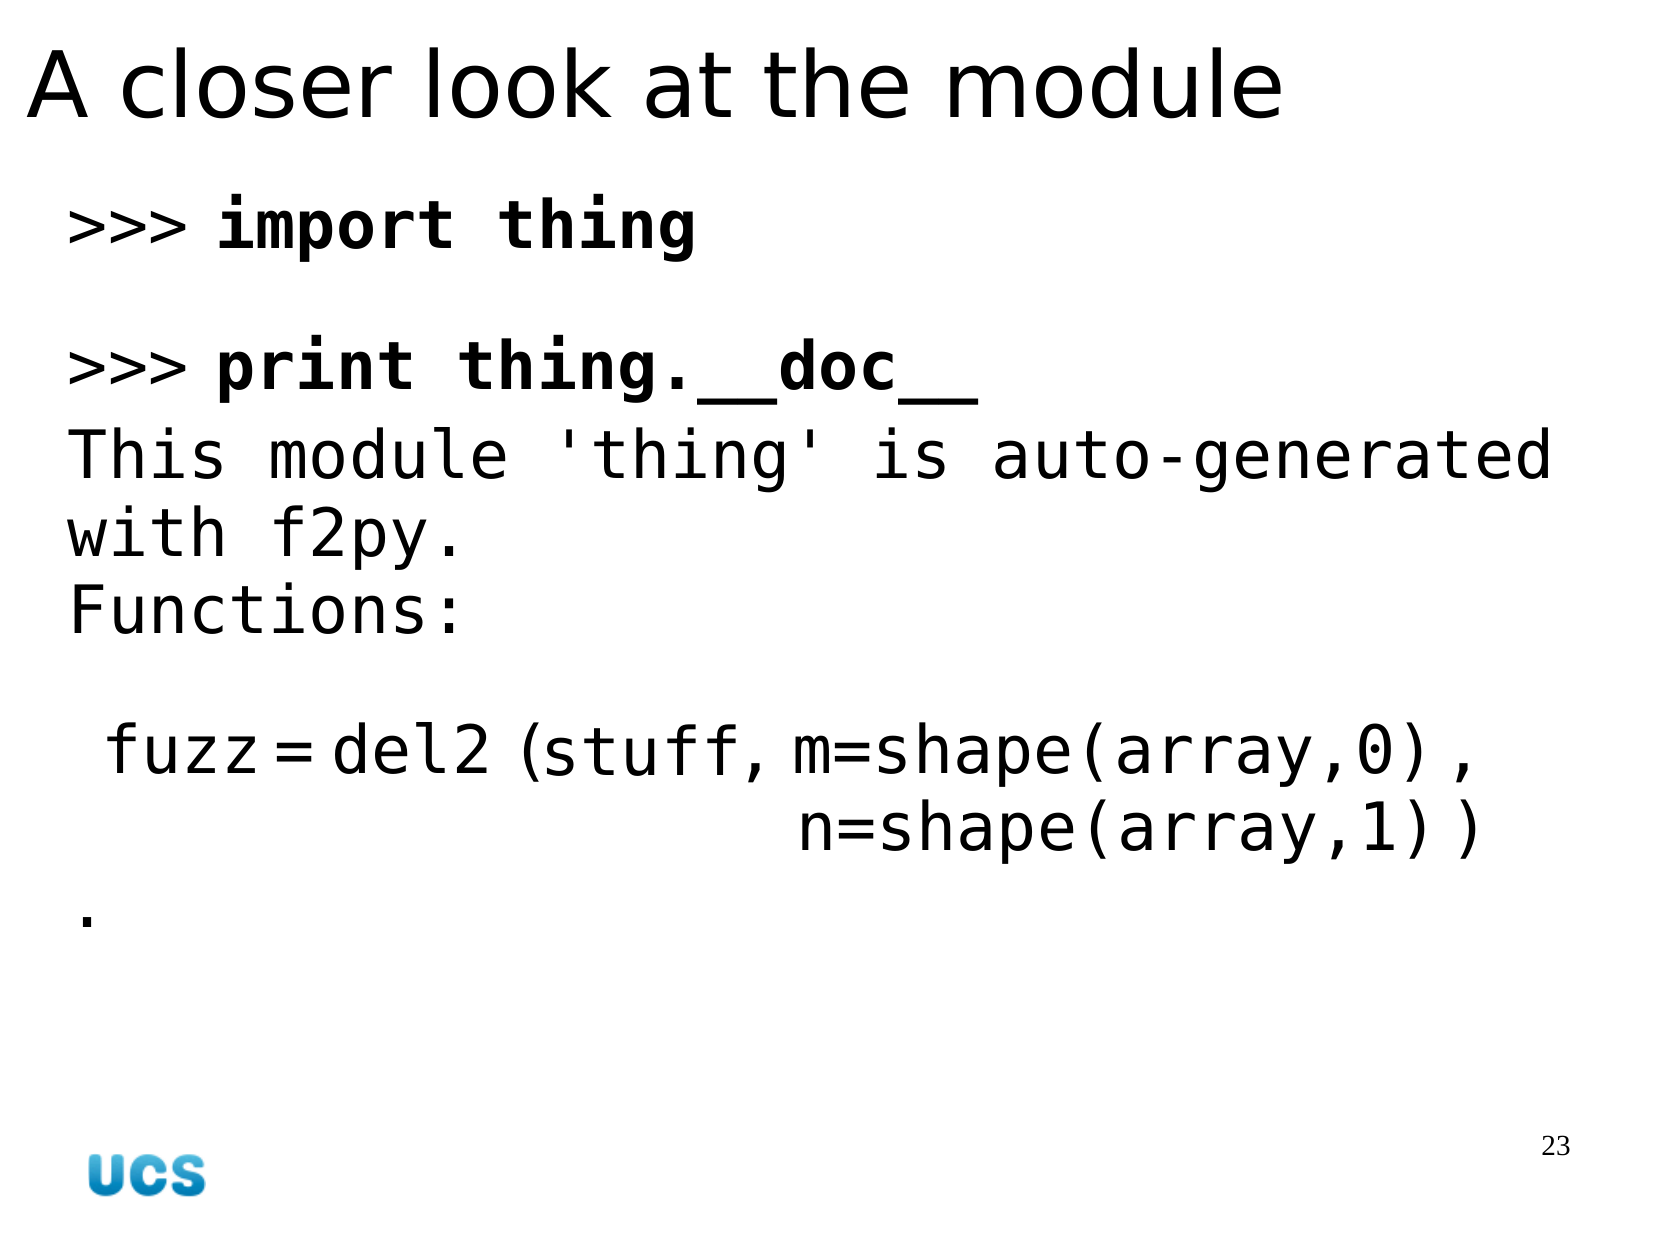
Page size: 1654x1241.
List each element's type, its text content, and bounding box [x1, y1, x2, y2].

picture [88, 1153, 206, 1198]
text_box stuff [537, 710, 745, 795]
text_box A closer look at the module [23, 29, 1292, 143]
text_box del2 [328, 708, 496, 793]
text_box , [732, 708, 779, 793]
text_box >>> [64, 324, 192, 409]
text_box import thing [212, 183, 702, 267]
text_box , [1440, 708, 1488, 793]
text_box ( [507, 708, 555, 793]
text_box . [64, 862, 112, 946]
text_box n=shape(array,1) [793, 785, 1444, 870]
text_box print thing.__doc__ [212, 324, 984, 409]
text_box m=shape(array,0) [789, 708, 1440, 793]
text_box fuzz [98, 708, 266, 793]
text_box This module 'thing' is auto-generated with f2py. Functions: [64, 413, 1601, 653]
text_box = [271, 708, 318, 793]
text_box >>> [64, 183, 192, 267]
text_box ) [1446, 785, 1494, 870]
